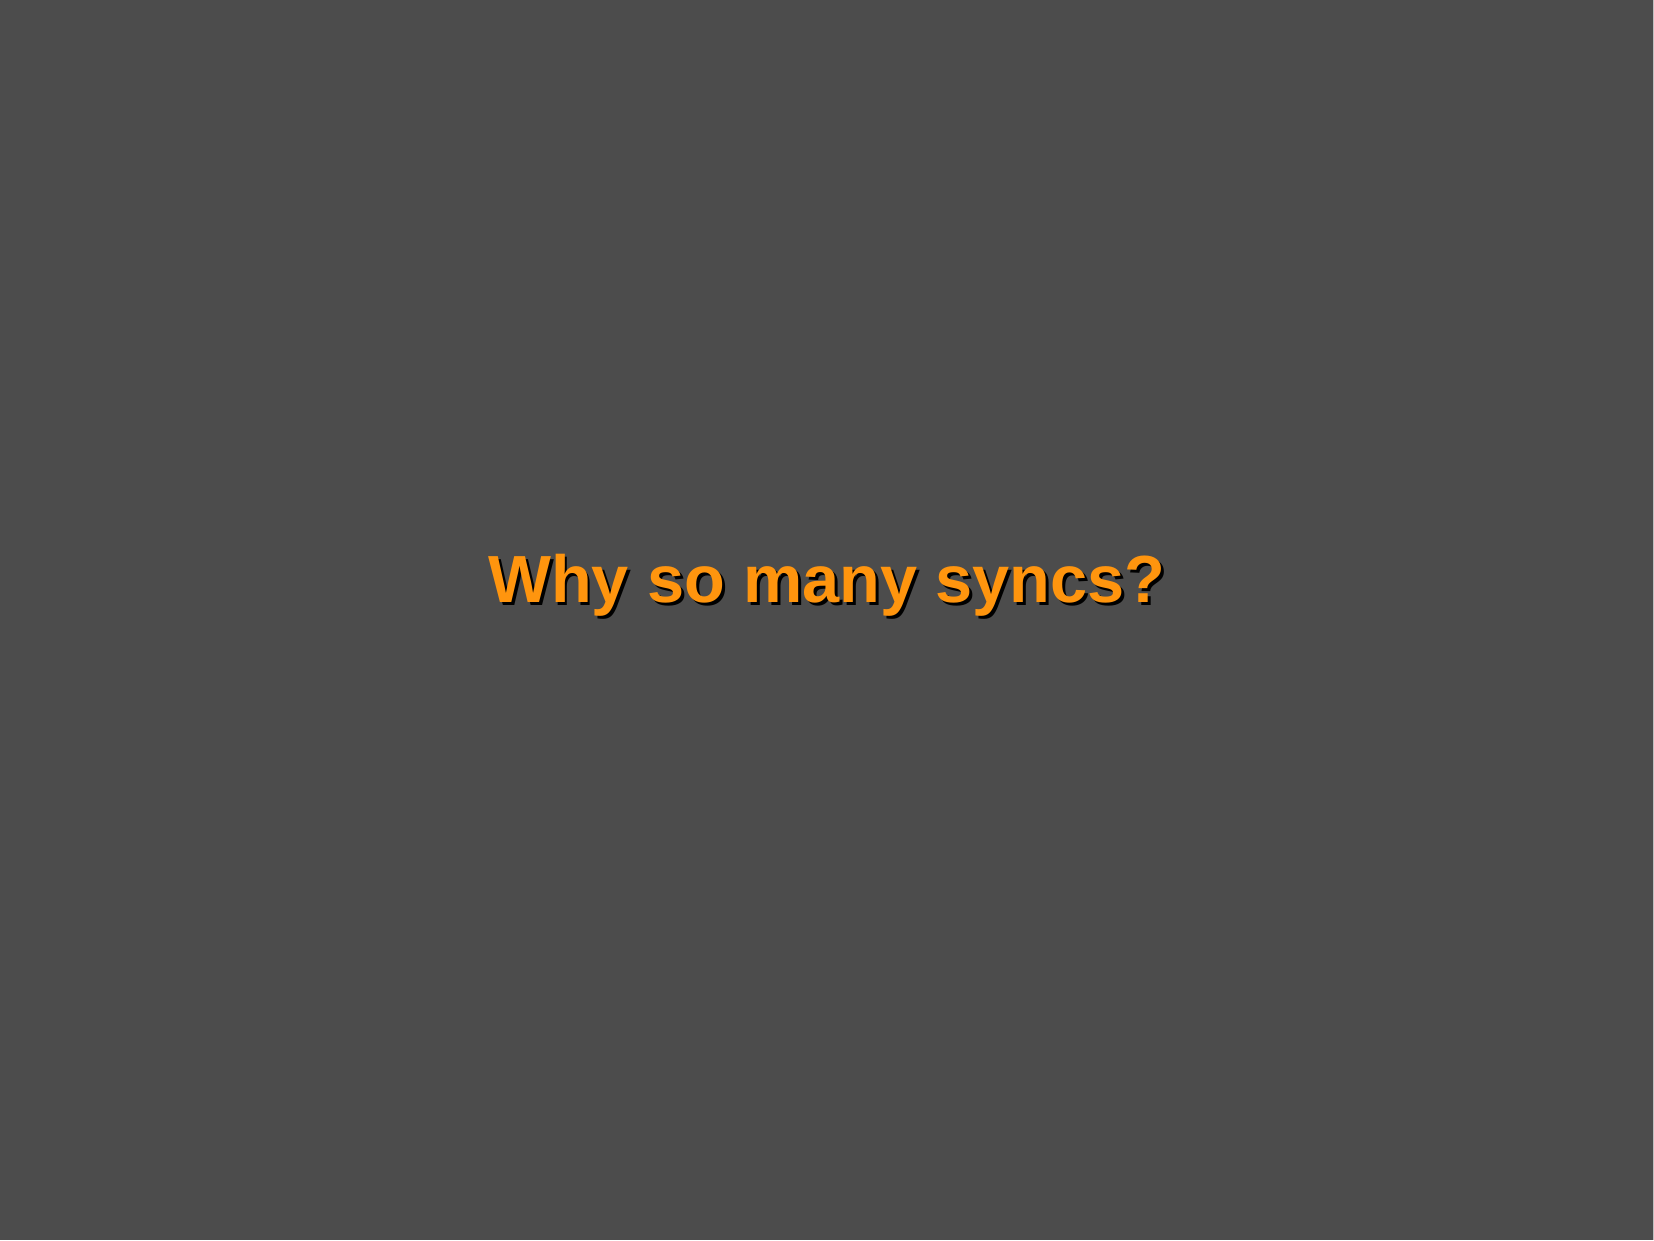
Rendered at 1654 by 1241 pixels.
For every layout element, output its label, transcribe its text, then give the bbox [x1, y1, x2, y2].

subtitle Why so many syncs? [82, 49, 1571, 1109]
